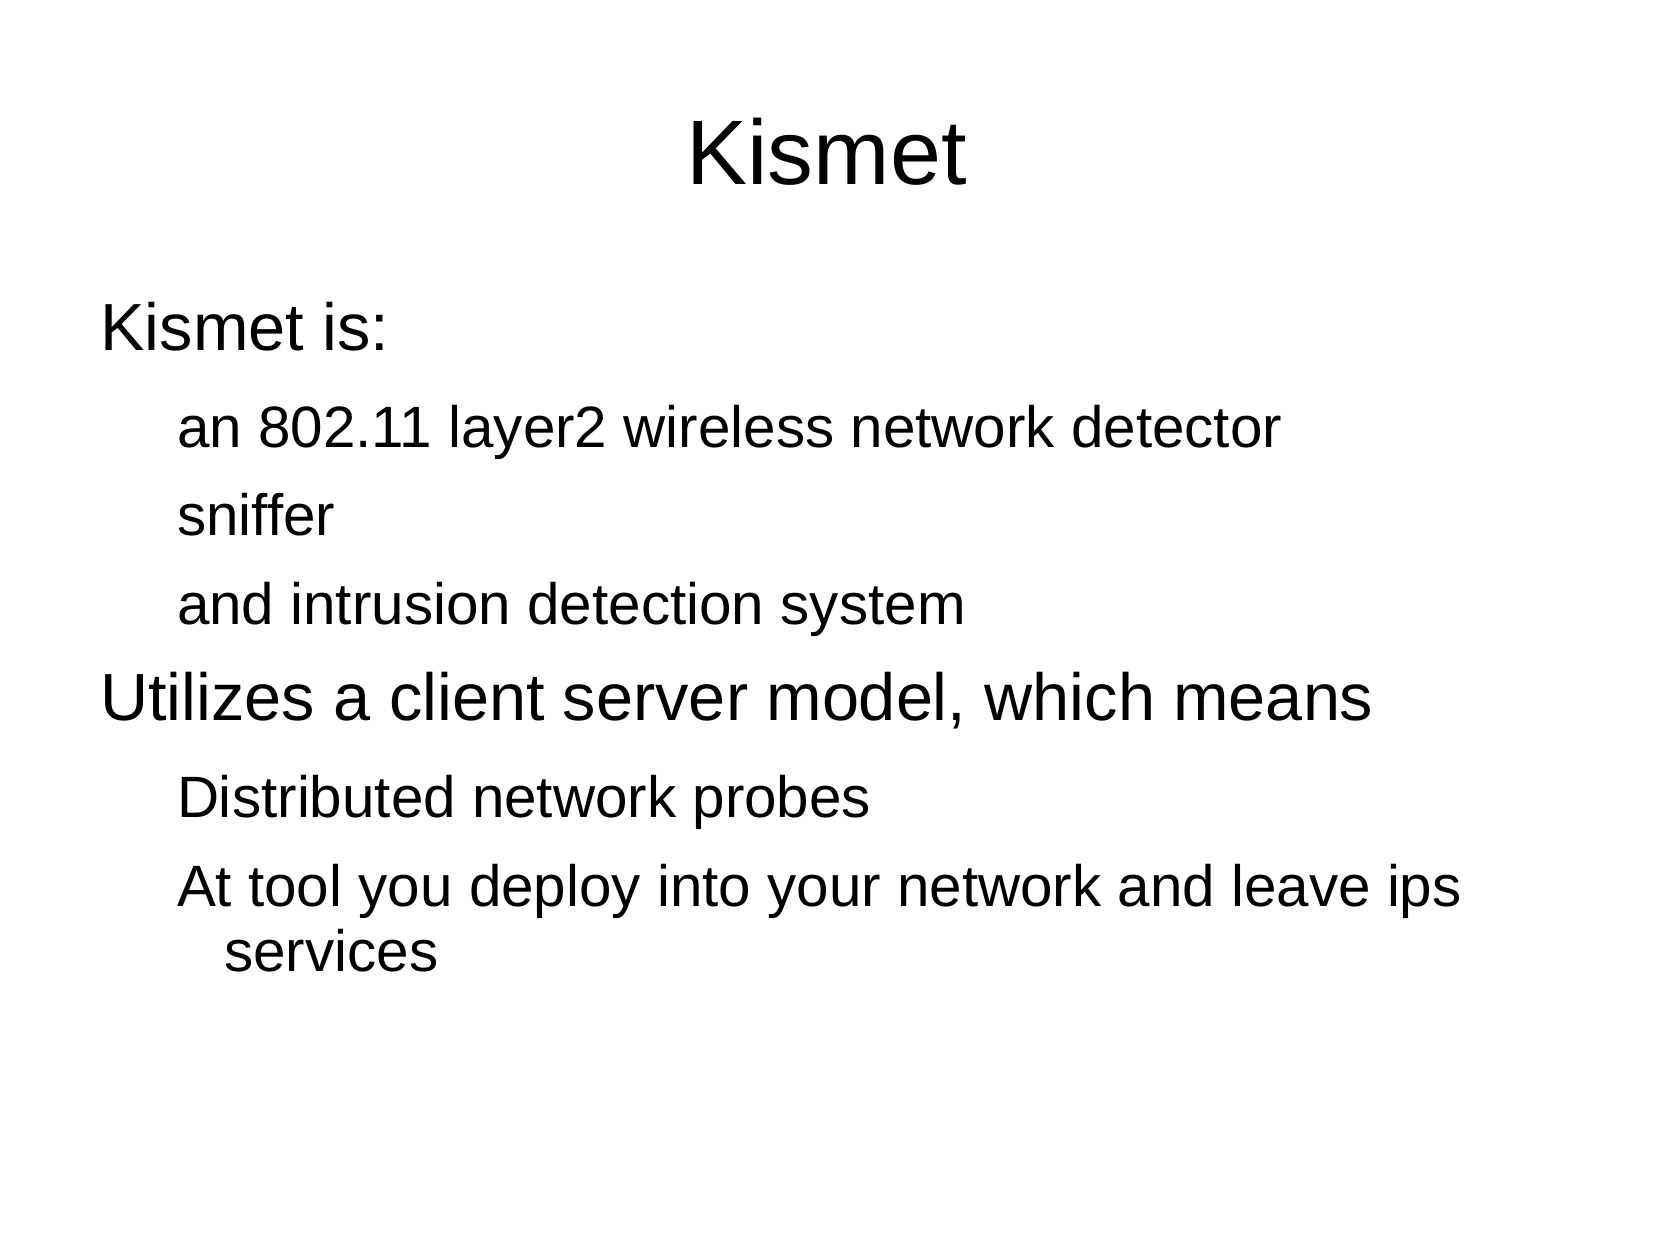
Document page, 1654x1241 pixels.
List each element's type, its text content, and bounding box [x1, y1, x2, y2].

title Kismet [82, 56, 1571, 250]
list Kismet is: an 802.11 layer2 wireless network detector sniffer and intrusion detection system Utilizes a client server model, which means Distributed network probes At tool you deploy into your network and leave ips services [82, 290, 1571, 1094]
